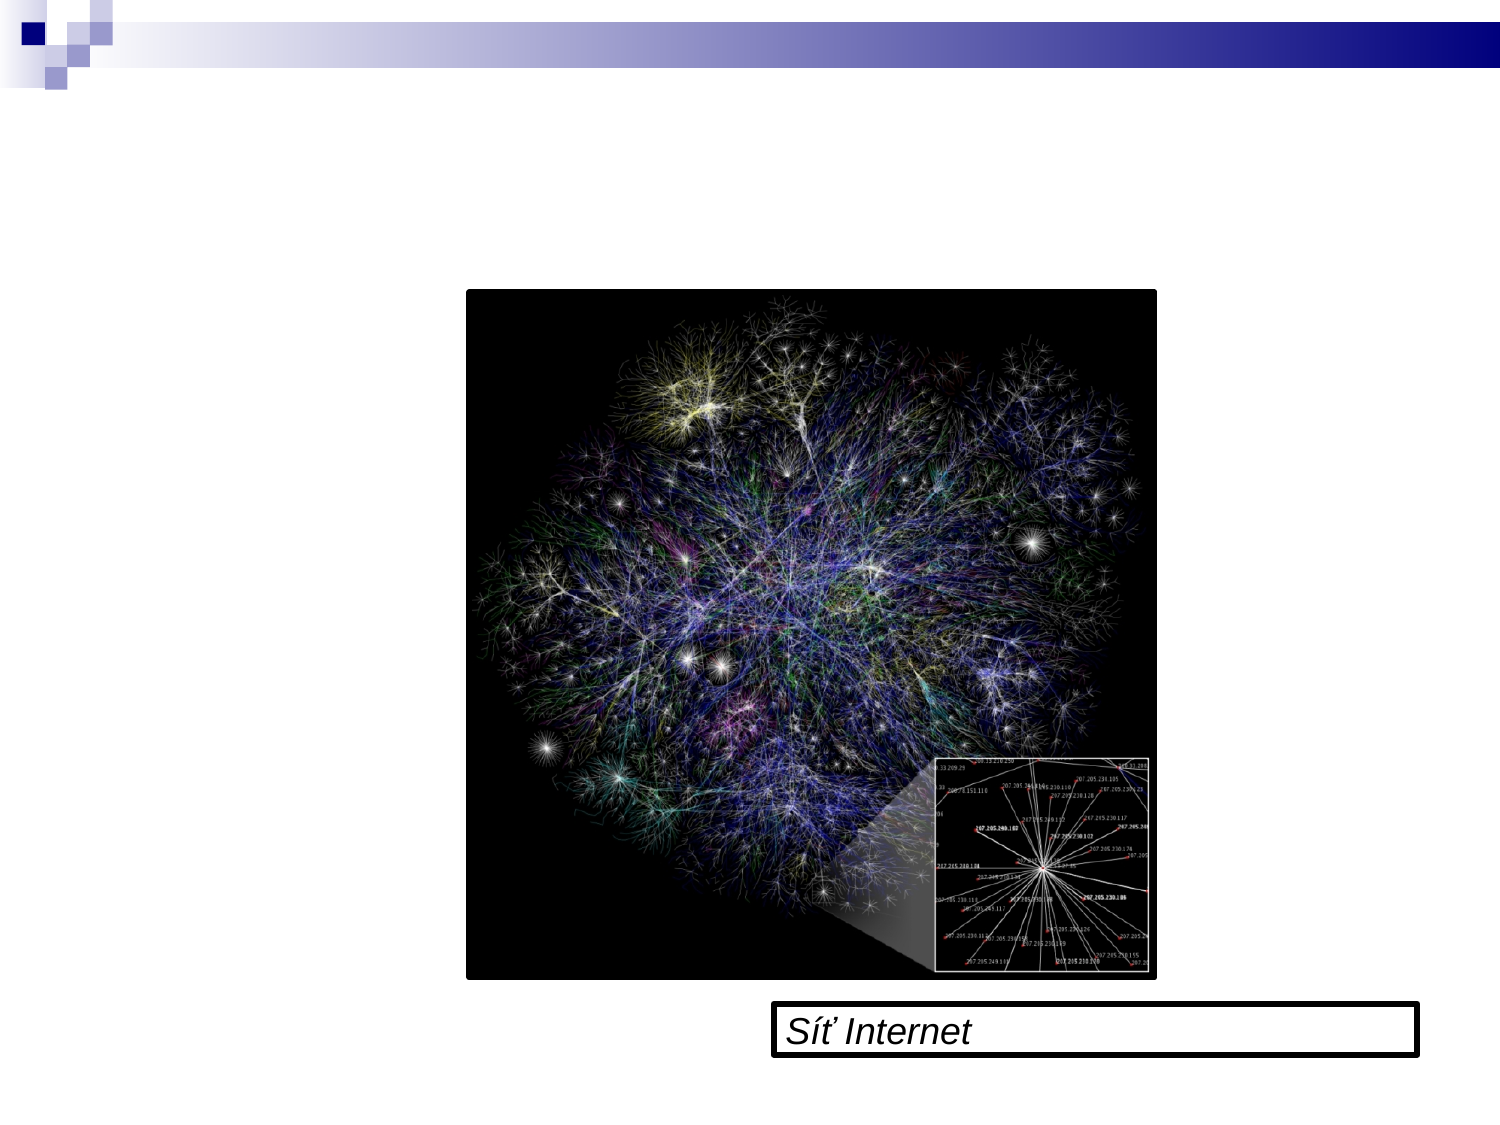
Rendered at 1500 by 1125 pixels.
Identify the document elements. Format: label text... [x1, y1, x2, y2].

picture [472, 295, 1152, 975]
text_box Síť Internet [773, 1003, 1418, 1055]
